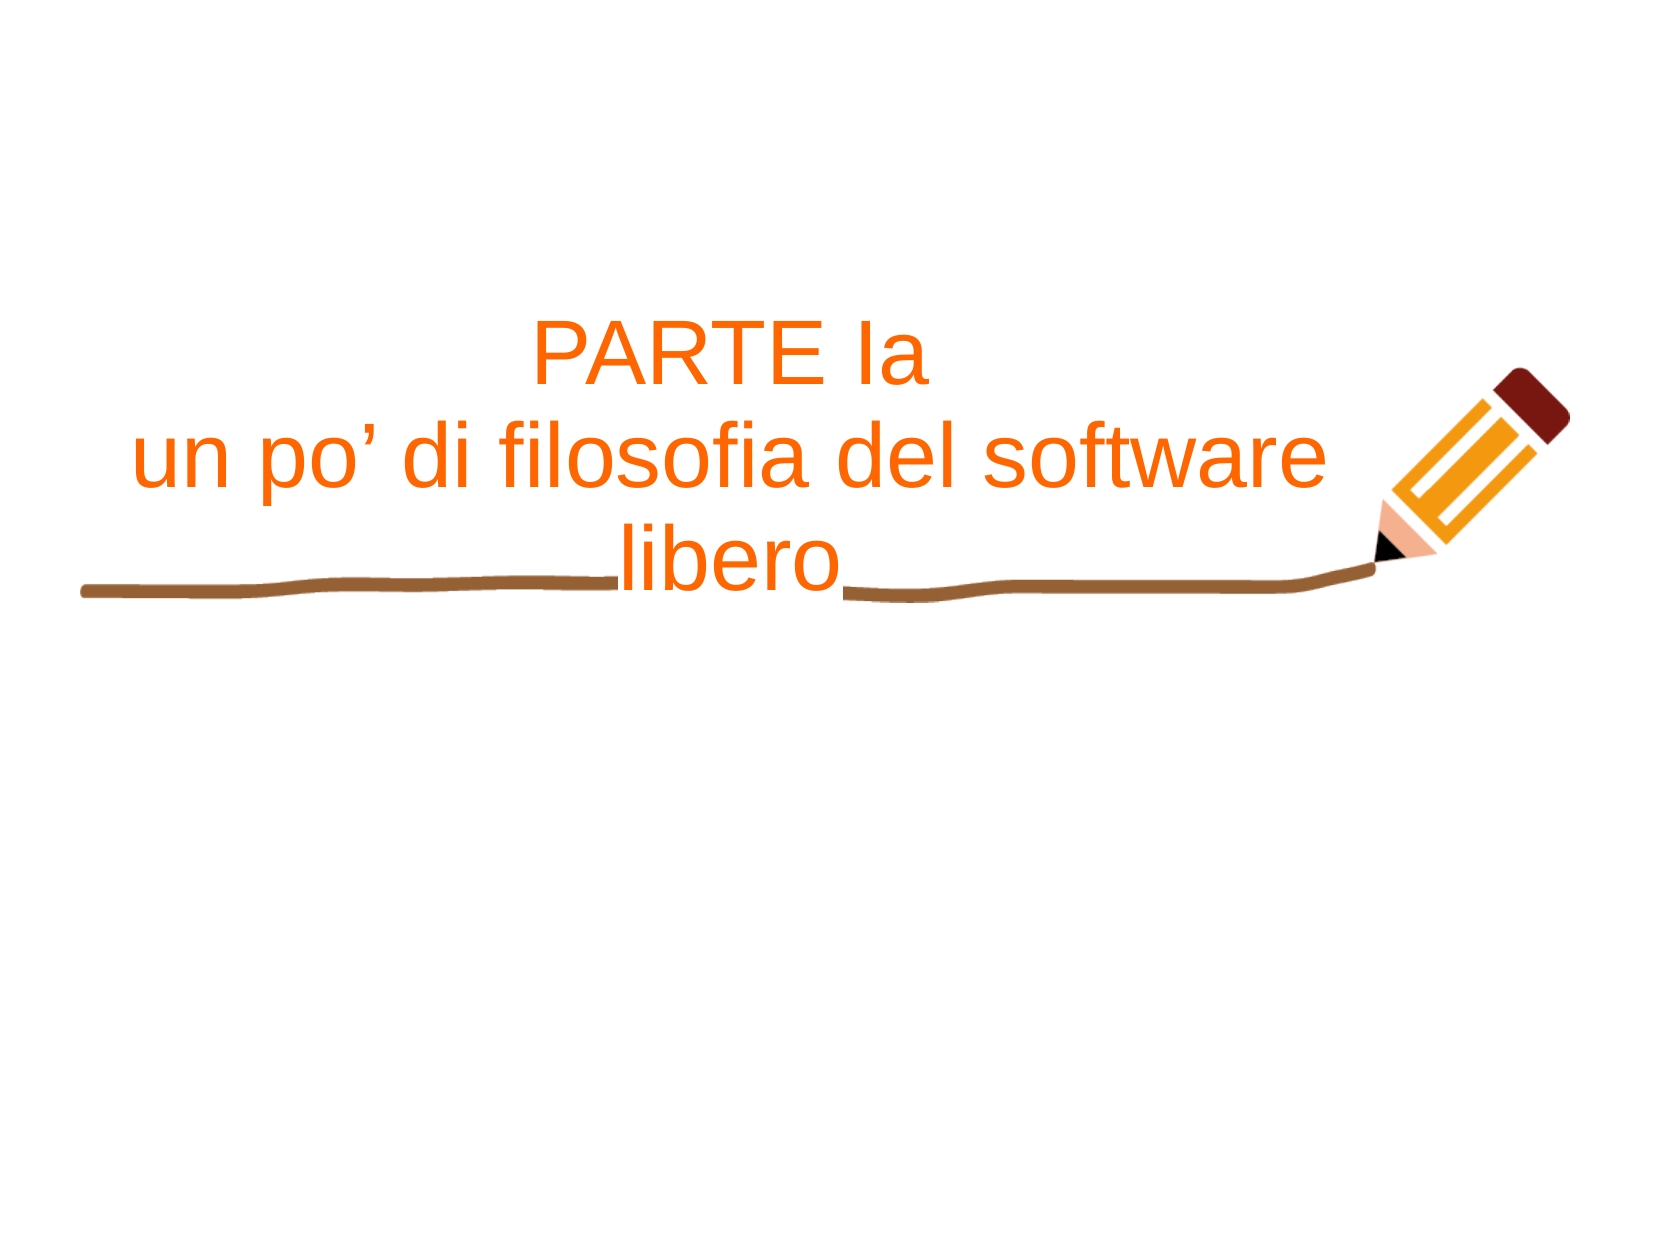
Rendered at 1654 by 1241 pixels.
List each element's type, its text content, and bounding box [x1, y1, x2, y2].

title PARTE Ia un po’ di filosofia del software libero [82, 301, 1379, 610]
picture [1379, 367, 1570, 603]
